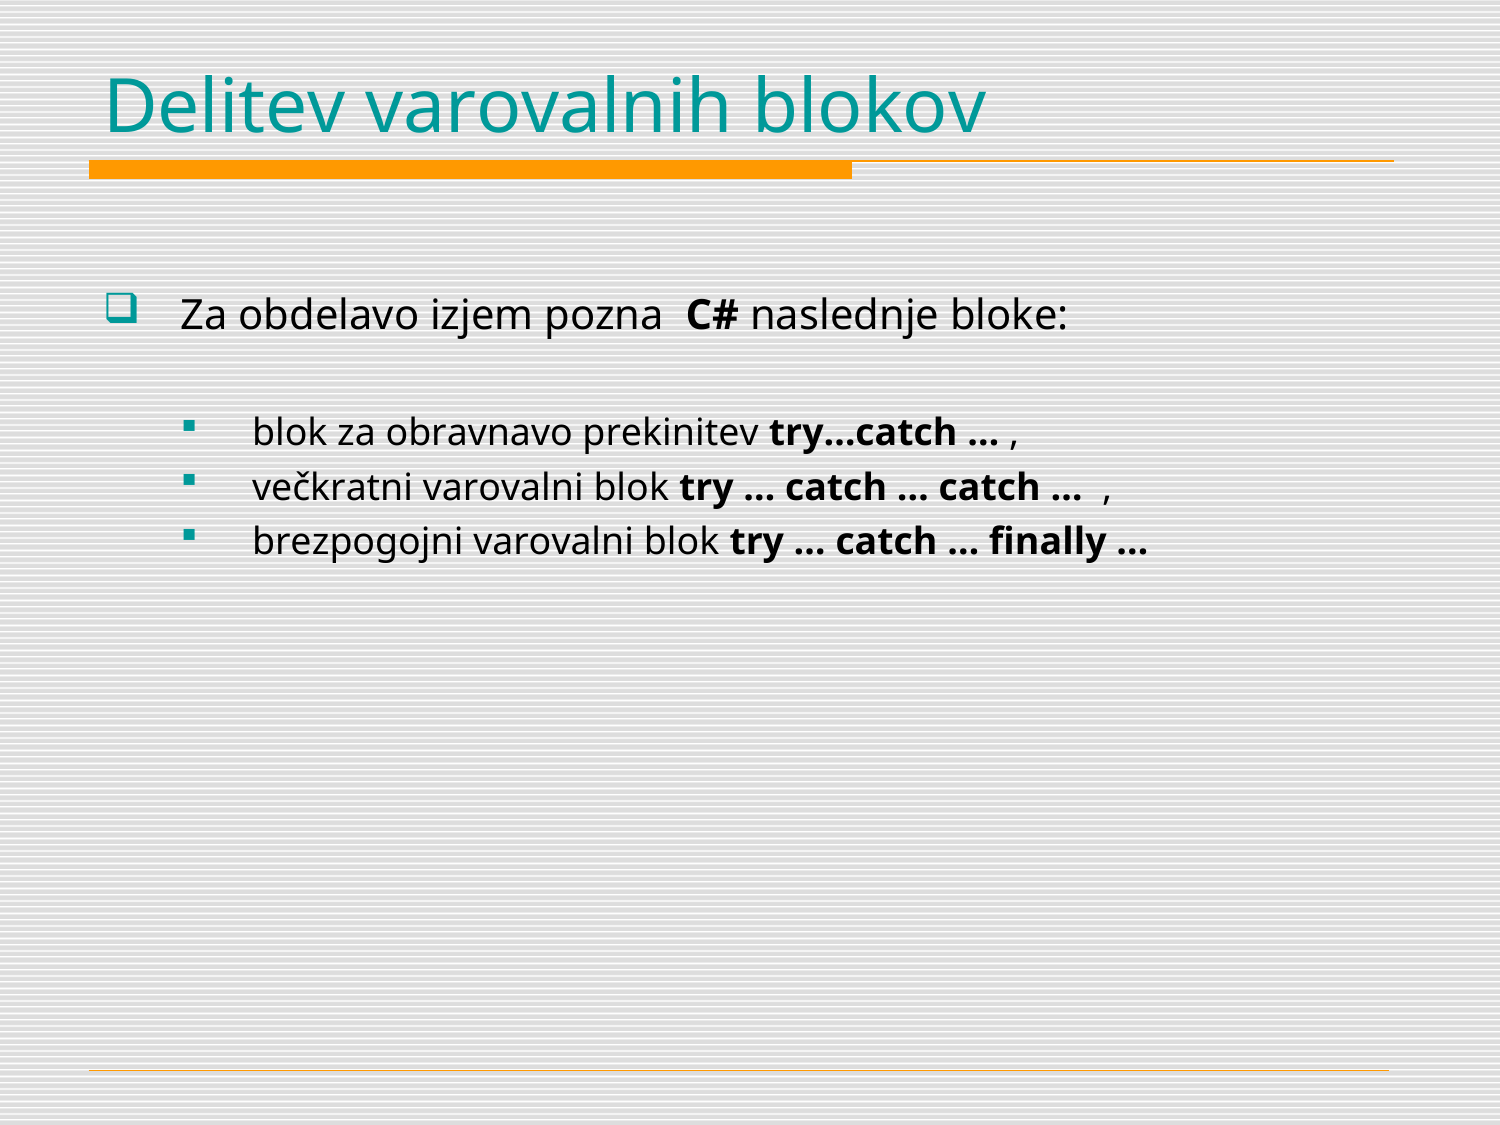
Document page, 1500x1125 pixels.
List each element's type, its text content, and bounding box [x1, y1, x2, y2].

picture [0, 0, 1500, 1125]
title Delitev varovalnih blokov [88, 42, 1401, 155]
list Za obdelavo izjem pozna C# naslednje bloke: blok za obravnavo prekinitev try…catch … , večkratni varovalni blok try … catch … catch … , brezpogojni varovalni blok try … catch … finally … [88, 220, 1401, 1059]
